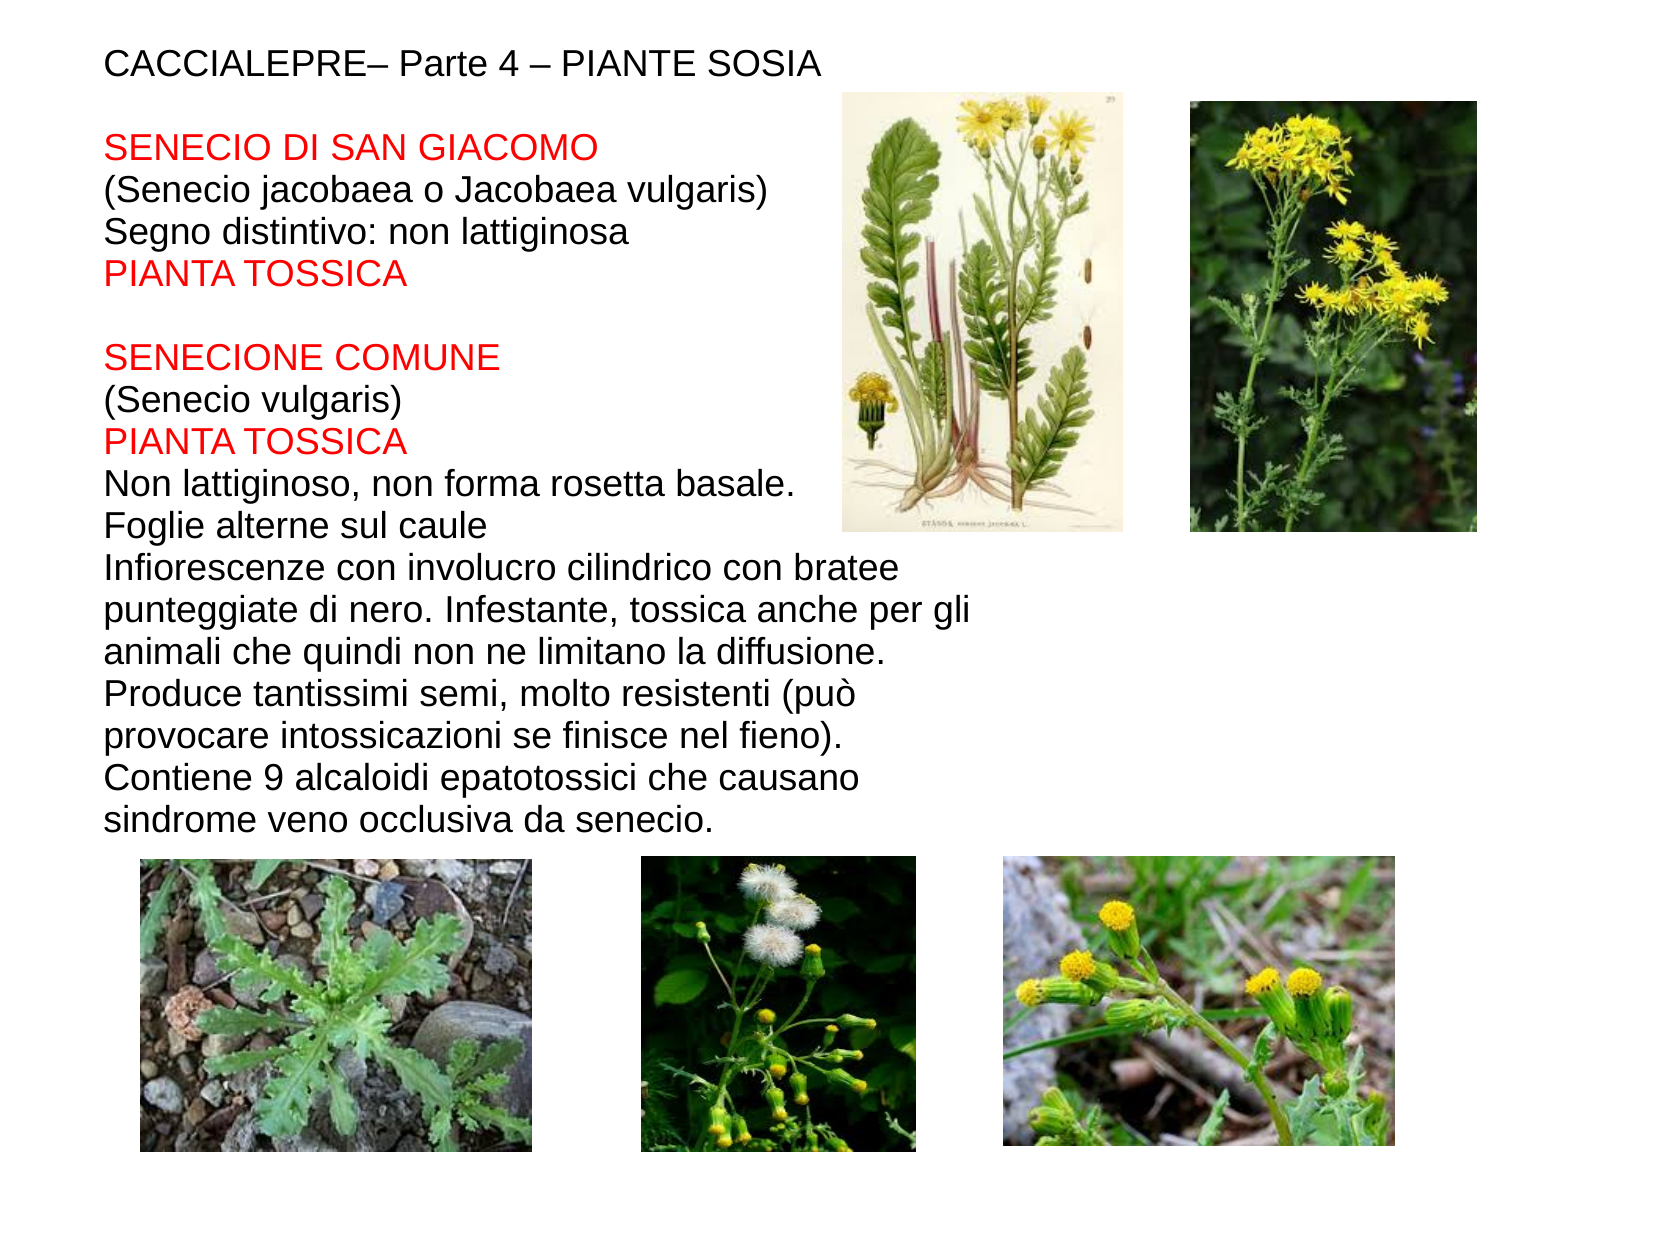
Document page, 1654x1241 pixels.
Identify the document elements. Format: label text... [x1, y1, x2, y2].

text_box CACCIALEPRE– Parte 4 – PIANTE SOSIA SENECIO DI SAN GIACOMO (Senecio jacobaea o Jacobaea vulgaris) Segno distintivo: non lattiginosa PIANTA TOSSICA SENECIONE COMUNE (Senecio vulgaris) PIANTA TOSSICA Non lattiginoso, non forma rosetta basale. Foglie alterne sul caule Infiorescenze con involucro cilindrico con bratee punteggiate di nero. Infestante, tossica anche per gli animali che quindi non ne limitano la diffusione. Produce tantissimi semi, molto resistenti (può provocare intossicazioni se finisce nel fieno). Contiene 9 alcaloidi epatotossici che causano sindrome veno occlusiva da senecio. [88, 35, 1004, 1241]
picture [140, 859, 532, 1152]
picture [842, 92, 1123, 532]
picture [641, 856, 916, 1152]
picture [1003, 856, 1395, 1146]
picture [1190, 101, 1477, 532]
